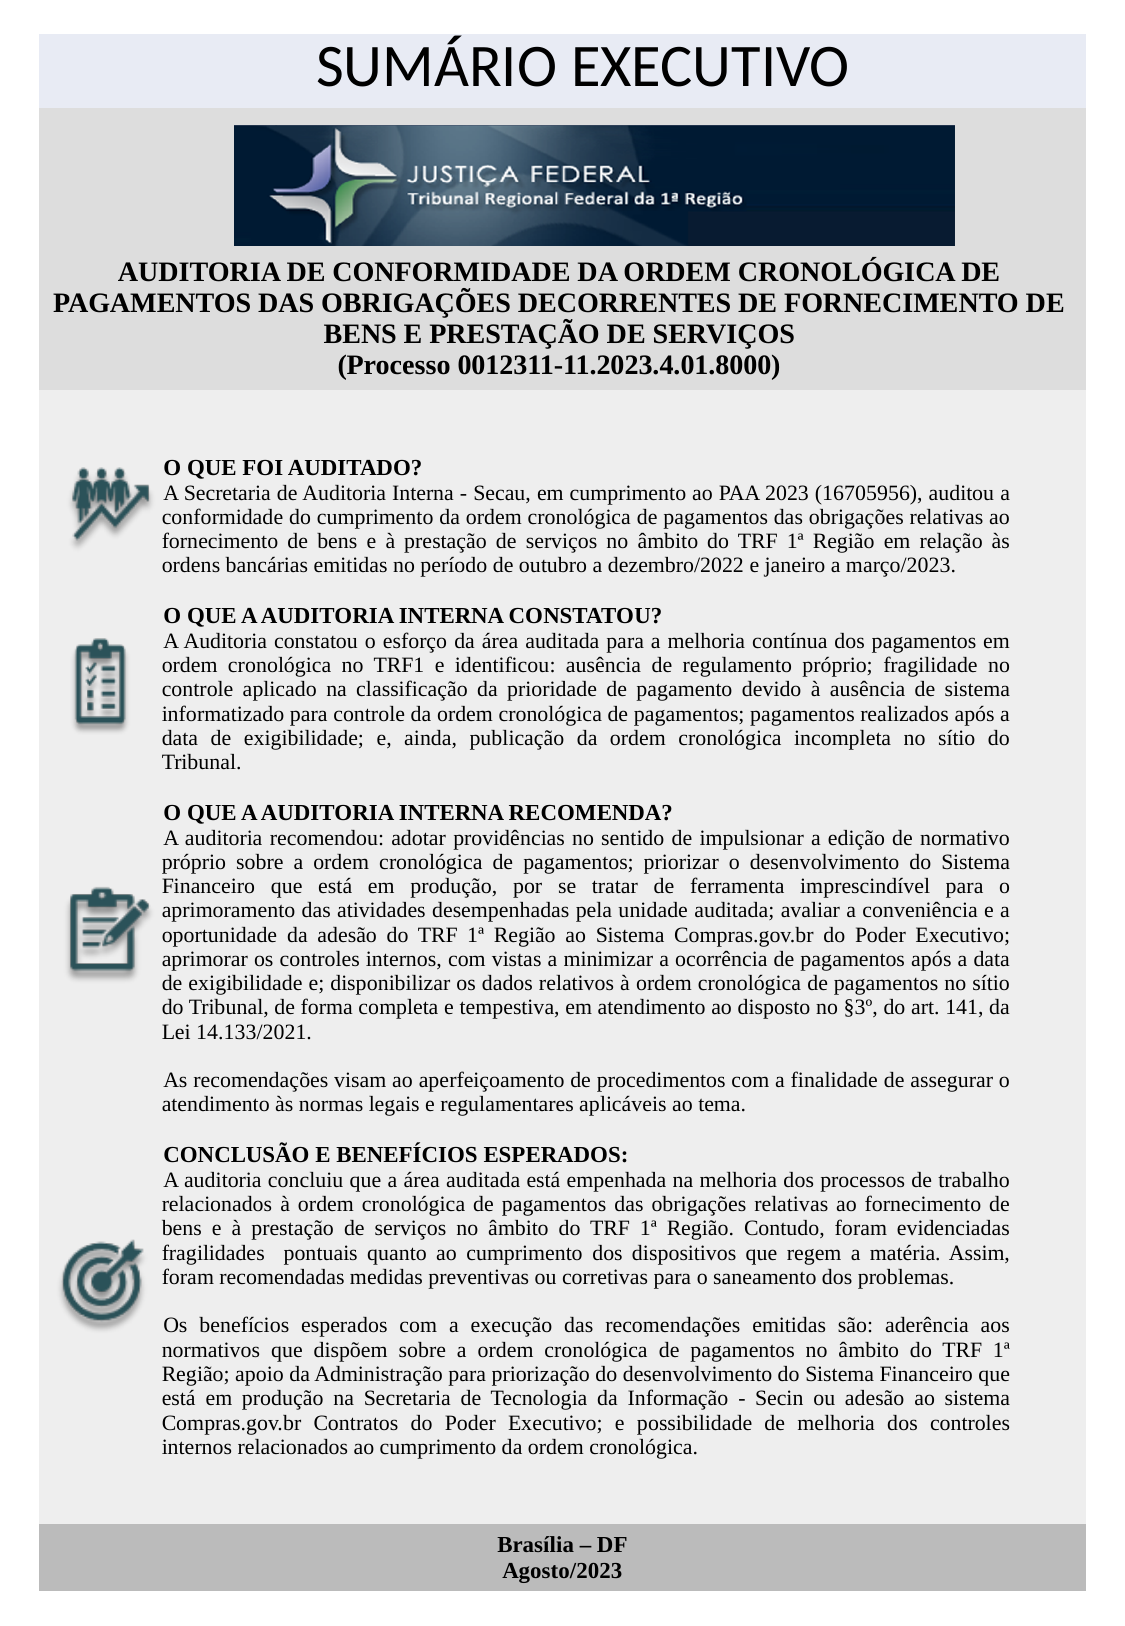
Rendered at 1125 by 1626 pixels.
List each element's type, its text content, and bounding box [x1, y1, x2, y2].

table_cell [39, 390, 129, 1524]
table_cell AUDITORIA DE CONFORMIDADE DA ORDEM CRONOLÓGICA DE PAGAMENTOS DAS OBRIGAÇÕES DECORRENTES DE FORNECIMENTO DE BENS E PRESTAÇÃO DE SERVIÇOS (Processo 0012311-11.2023.4.01.8000) [39, 108, 1086, 390]
picture [46, 877, 165, 996]
picture [234, 125, 955, 246]
table_cell [1045, 390, 1086, 1524]
table_header SUMÁRIO EXECUTIVO [39, 34, 1086, 108]
table_cell Brasília – DF Agosto/2023 [39, 1524, 1086, 1591]
picture [44, 1228, 163, 1347]
picture [54, 628, 147, 747]
table_cell O QUE FOI AUDITADO? A Secretaria de Auditoria Interna - Secau, em cumprimento ao PAA 2023 (16705956), auditou a conformidade do cumprimento da ordem cronológica de pagamentos das obrigações relativas ao fornecimento de bens e à prestação de serviços no âmbito do TRF 1ª Região em relação às ordens bancárias emitidas no período de outubro a dezembro/2022 e janeiro a março/2023. O QUE A AUDITORIA INTERNA CONSTATOU? A Auditoria constatou o esforço da área auditada para a melhoria contínua dos pagamentos em ordem cronológica no TRF1 e identificou: ausência de regulamento próprio; fragilidade no controle aplicado na classificação da prioridade de pagamento devido à ausência de sistema informatizado para controle da ordem cronológica de pagamentos; pagamentos realizados após a data de exigibilidade; e, ainda, publicação da ordem cronológica incompleta no sítio do Tribunal. O QUE A AUDITORIA INTERNA RECOMENDA? A auditoria recomendou: adotar providências no sentido de impulsionar a edição de normativo próprio sobre a ordem cronológica de pagamentos; priorizar o desenvolvimento do Sistema Financeiro que está em produção, por se tratar de ferramenta imprescindível para o aprimoramento das atividades desempenhadas pela unidade auditada; avaliar a conveniência e a oportunidade da adesão do TRF 1ª Região ao Sistema Compras.gov.br do Poder Executivo; aprimorar os controles internos, com vistas a minimizar a ocorrência de pagamentos após a data de exigibilidade e; disponibilizar os dados relativos à ordem cronológica de pagamentos no sítio do Tribunal, de forma completa e tempestiva, em atendimento ao disposto no §3º, do art. 141, da Lei 14.133/2021. As recomendações visam ao aperfeiçoamento de procedimentos com a finalidade de assegurar o atendimento às normas legais e regulamentares aplicáveis ao tema. CONCLUSÃO E BENEFÍCIOS ESPERADOS: A auditoria concluiu que a área auditada está empenhada na melhoria dos processos de trabalho relacionados à ordem cronológica de pagamentos das obrigações relativas ao fornecimento de bens e à prestação de serviços no âmbito do TRF 1ª Região. Contudo, foram evidenciadas fragilidades pontuais quanto ao cumprimento dos dispositivos que regem a matéria. Assim, foram recomendadas medidas preventivas ou corretivas para o saneamento dos problemas. Os benefícios esperados com a execução das recomendações emitidas são: aderência aos normativos que dispõem sobre a ordem cronológica de pagamentos no âmbito do TRF 1ª Região; apoio da Administração para priorização do desenvolvimento do Sistema Financeiro que está em produção na Secretaria de Tecnologia da Informação - Secin ou adesão ao sistema Compras.gov.br Contratos do Poder Executivo; e possibilidade de melhoria dos controles internos relacionados ao cumprimento da ordem cronológica. [129, 390, 1045, 1524]
picture [57, 450, 165, 569]
